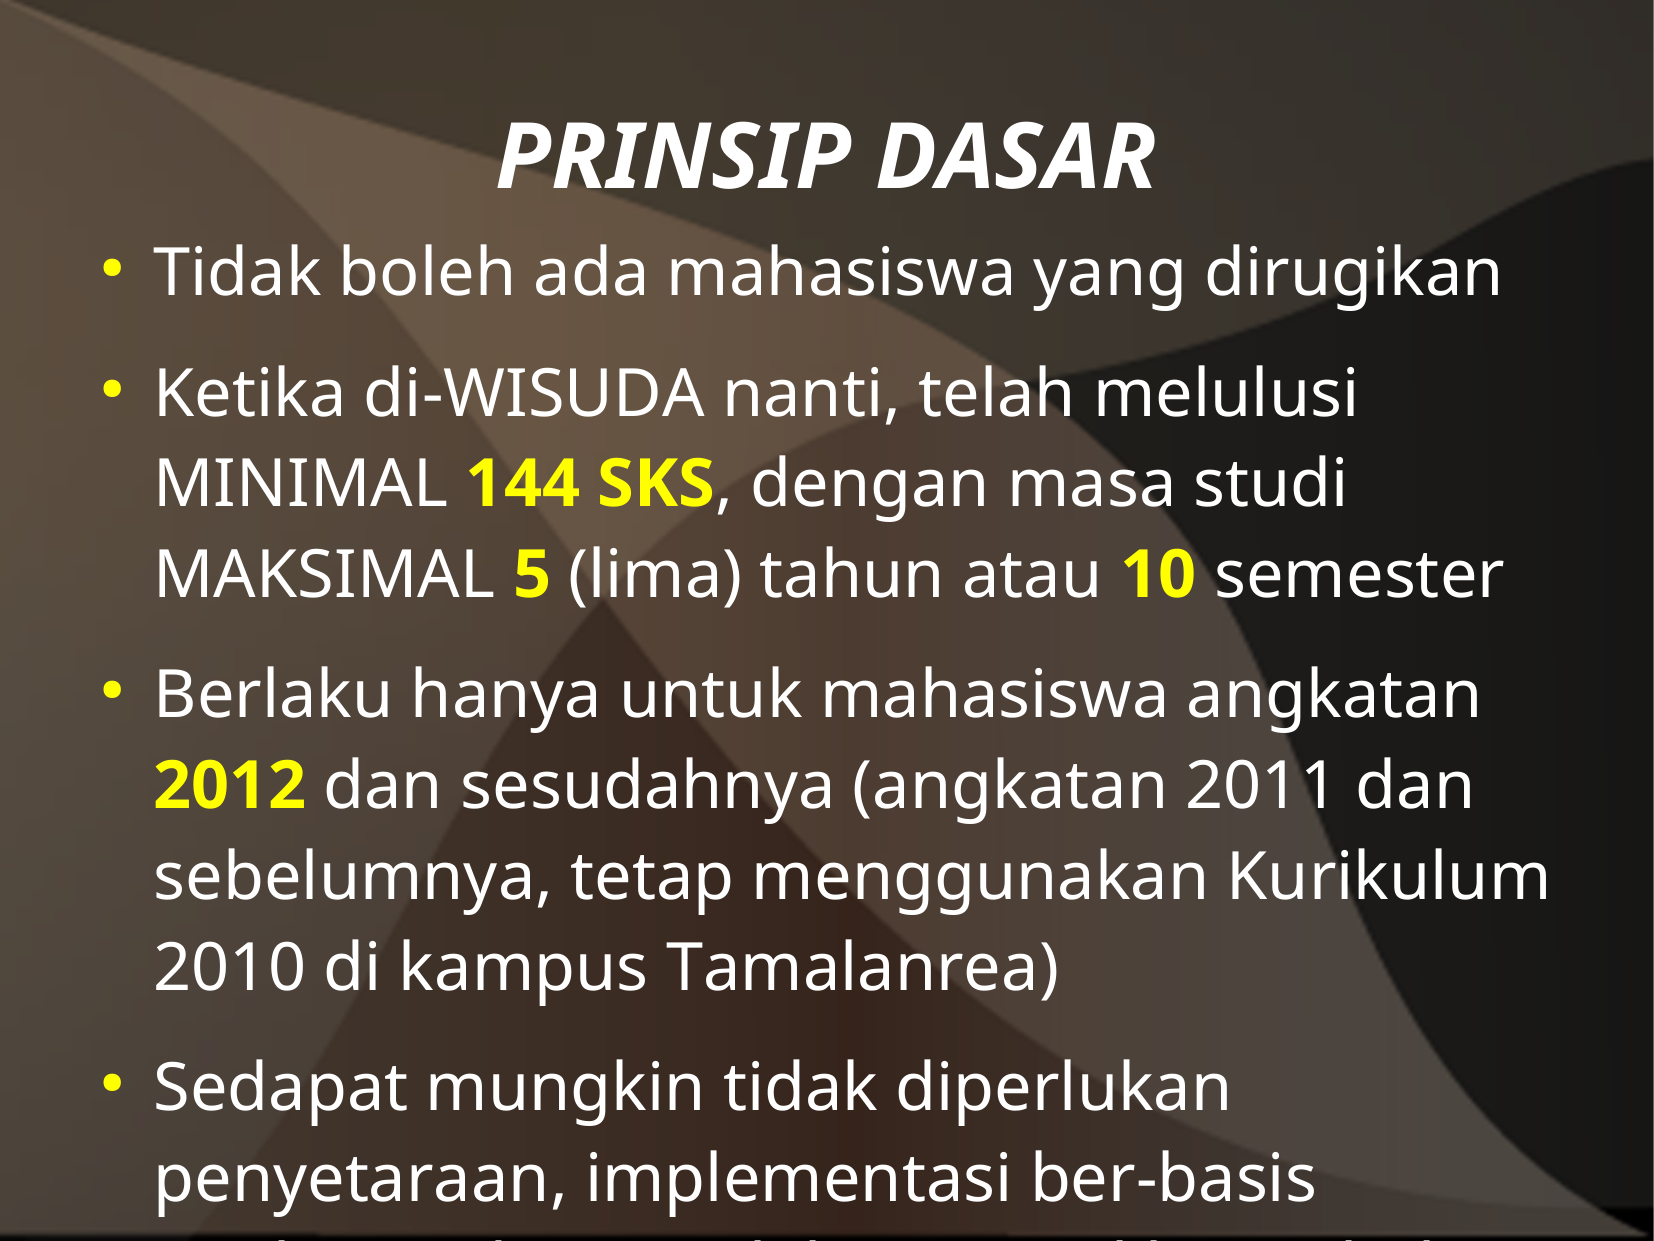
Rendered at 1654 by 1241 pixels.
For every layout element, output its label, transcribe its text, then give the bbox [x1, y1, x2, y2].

picture [0, 0, 1654, 1241]
list Tidak boleh ada mahasiswa yang dirugikan Ketika di-WISUDA nanti, telah melulusi MINIMAL 144 SKS, dengan masa studi MAKSIMAL 5 (lima) tahun atau 10 semester Berlaku hanya untuk mahasiswa angkatan 2012 dan sesudahnya (angkatan 2011 dan sebelumnya, tetap menggunakan Kurikulum 2010 di kampus Tamalanrea) Sedapat mungkin tidak diperlukan penyetaraan, implementasi ber-basis angkatan dan perolehan SKS, (lihat Tabel Penyetaraan) [82, 224, 1571, 1170]
title PRINSIP DASAR [82, 49, 1571, 224]
